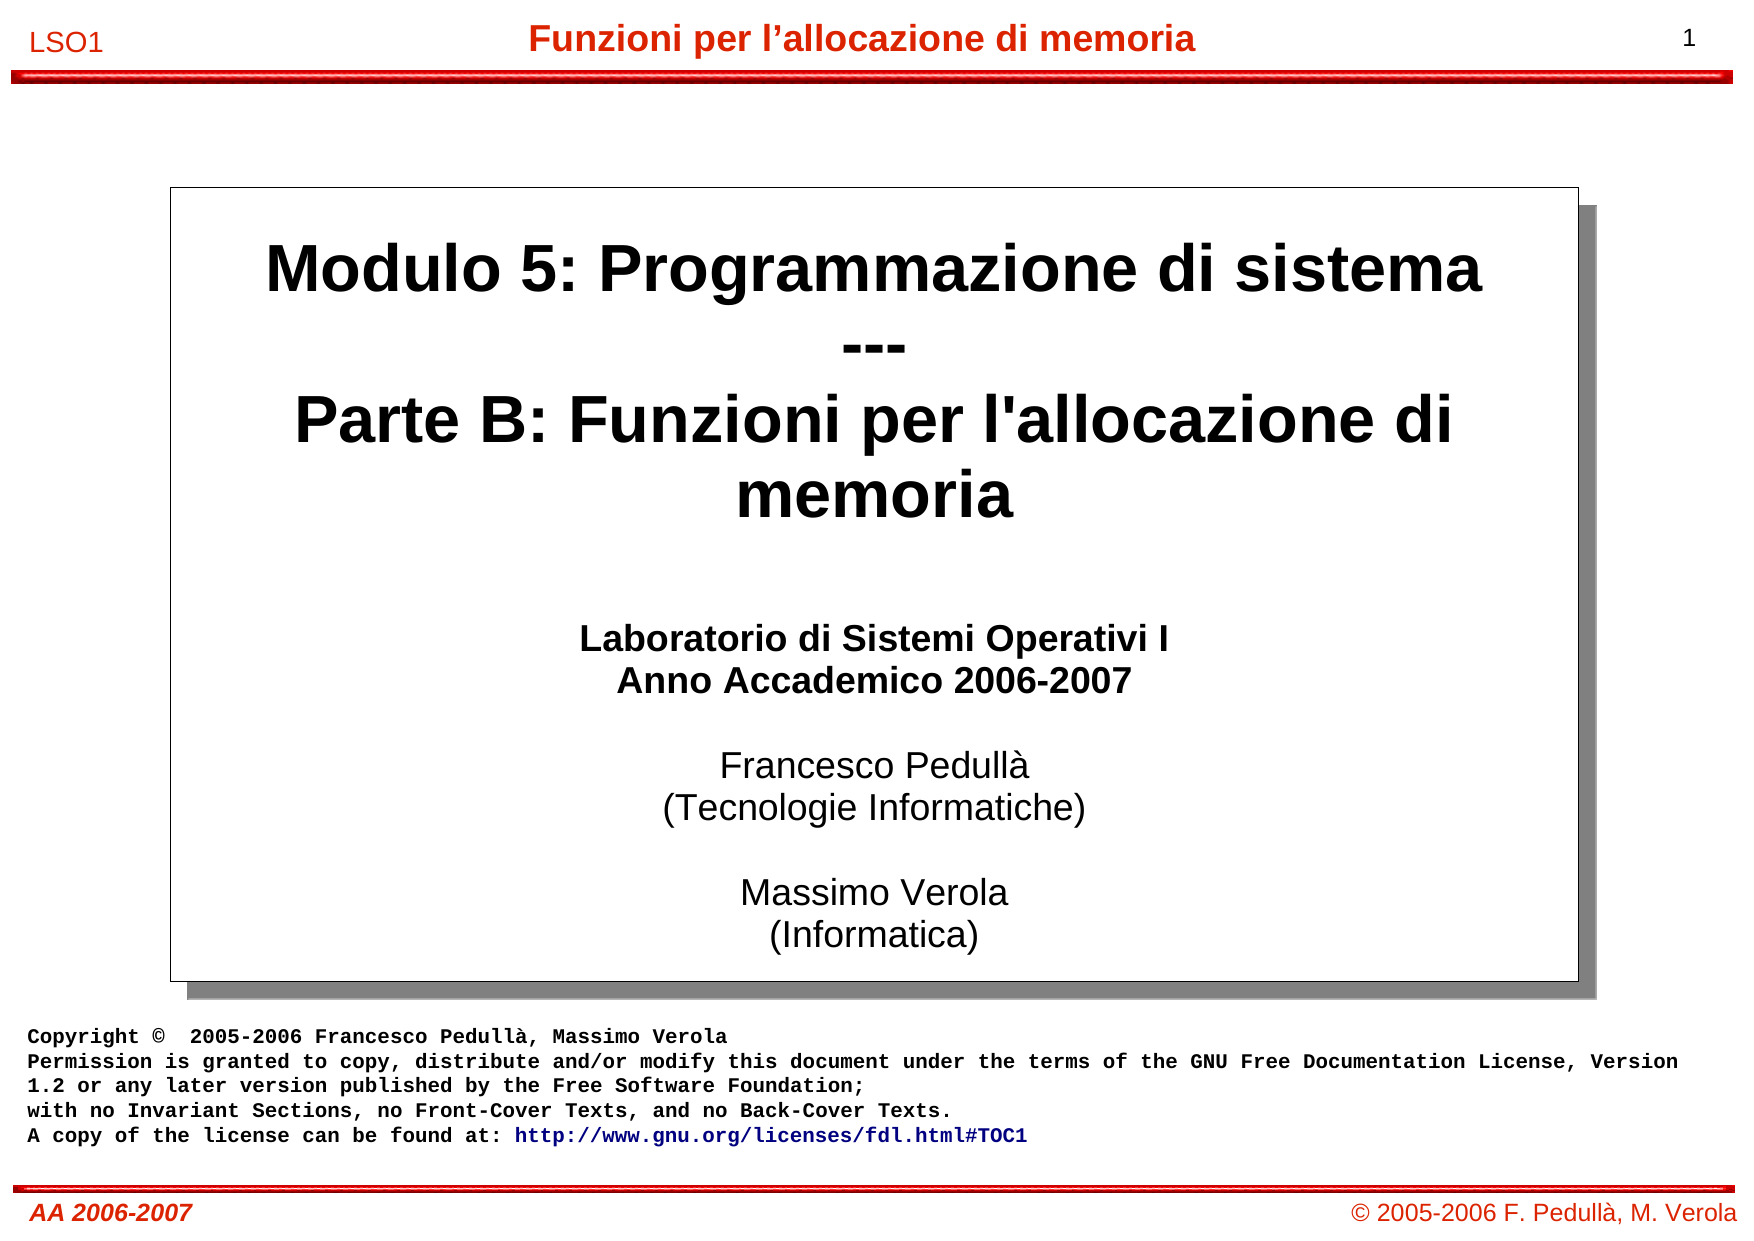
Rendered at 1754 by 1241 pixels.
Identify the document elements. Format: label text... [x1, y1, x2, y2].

picture [13, 1185, 1735, 1193]
text_box Modulo 5: Programmazione di sistema --- Parte B: Funzioni per l'allocazione di memoria Laboratorio di Sistemi Operativi I Anno Accademico 2006-2007 Francesco Pedullà (Tecnologie Informatiche) Massimo Verola (Informatica) [170, 187, 1579, 982]
text_box Copyright © 2005-2006 Francesco Pedullà, Massimo Verola Permission is granted to copy, distribute and/or modify this document under the terms of the GNU Free Documentation License, Version 1.2 or any later version published by the Free Software Foundation; with no Invariant Sections, no Front-Cover Texts, and no Back-Cover Texts. A copy of the license can be found at: http://www.gnu.org/licenses/fdl.html#TOC1 [27, 1025, 1716, 1165]
picture [11, 70, 1733, 84]
